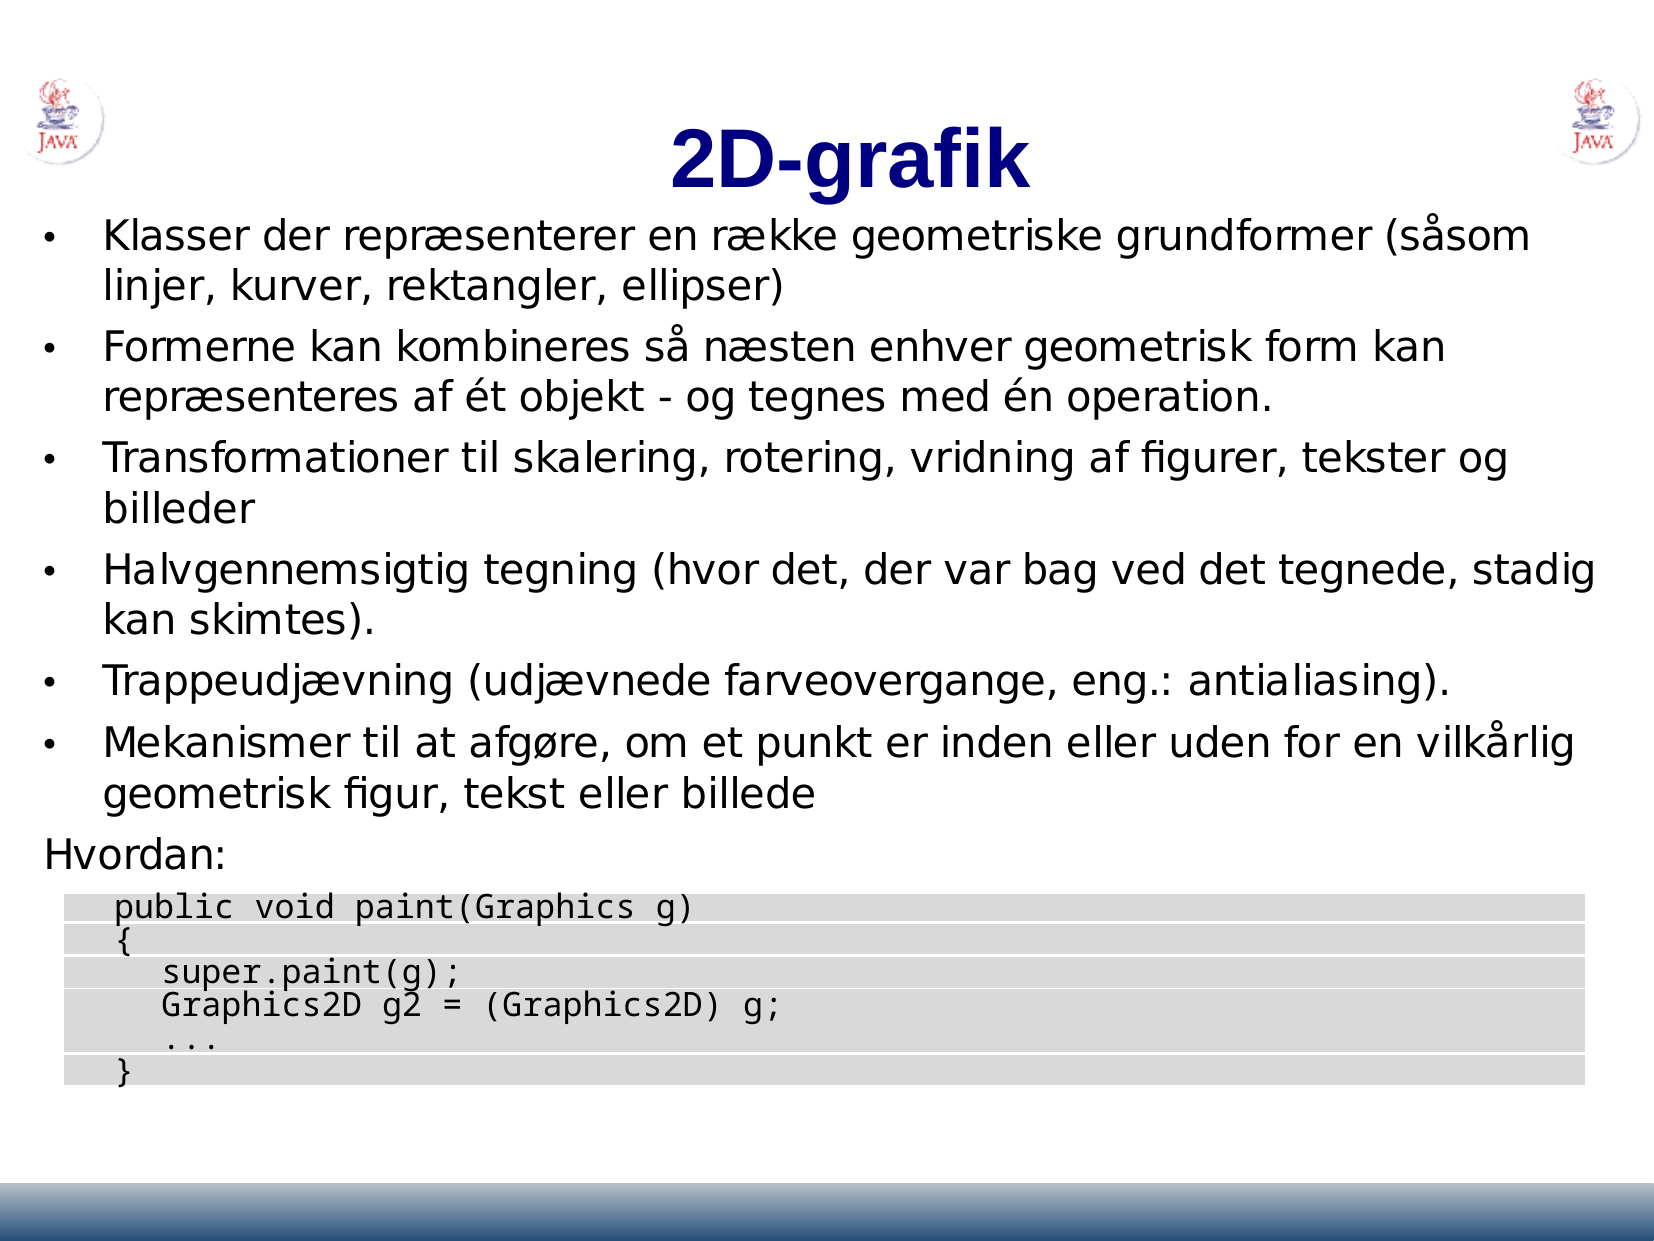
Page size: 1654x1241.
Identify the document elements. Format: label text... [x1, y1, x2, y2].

title 2D-grafik [156, 55, 1534, 211]
picture [10, 71, 109, 169]
picture [1545, 71, 1645, 169]
chart [40, 211, 1611, 1241]
